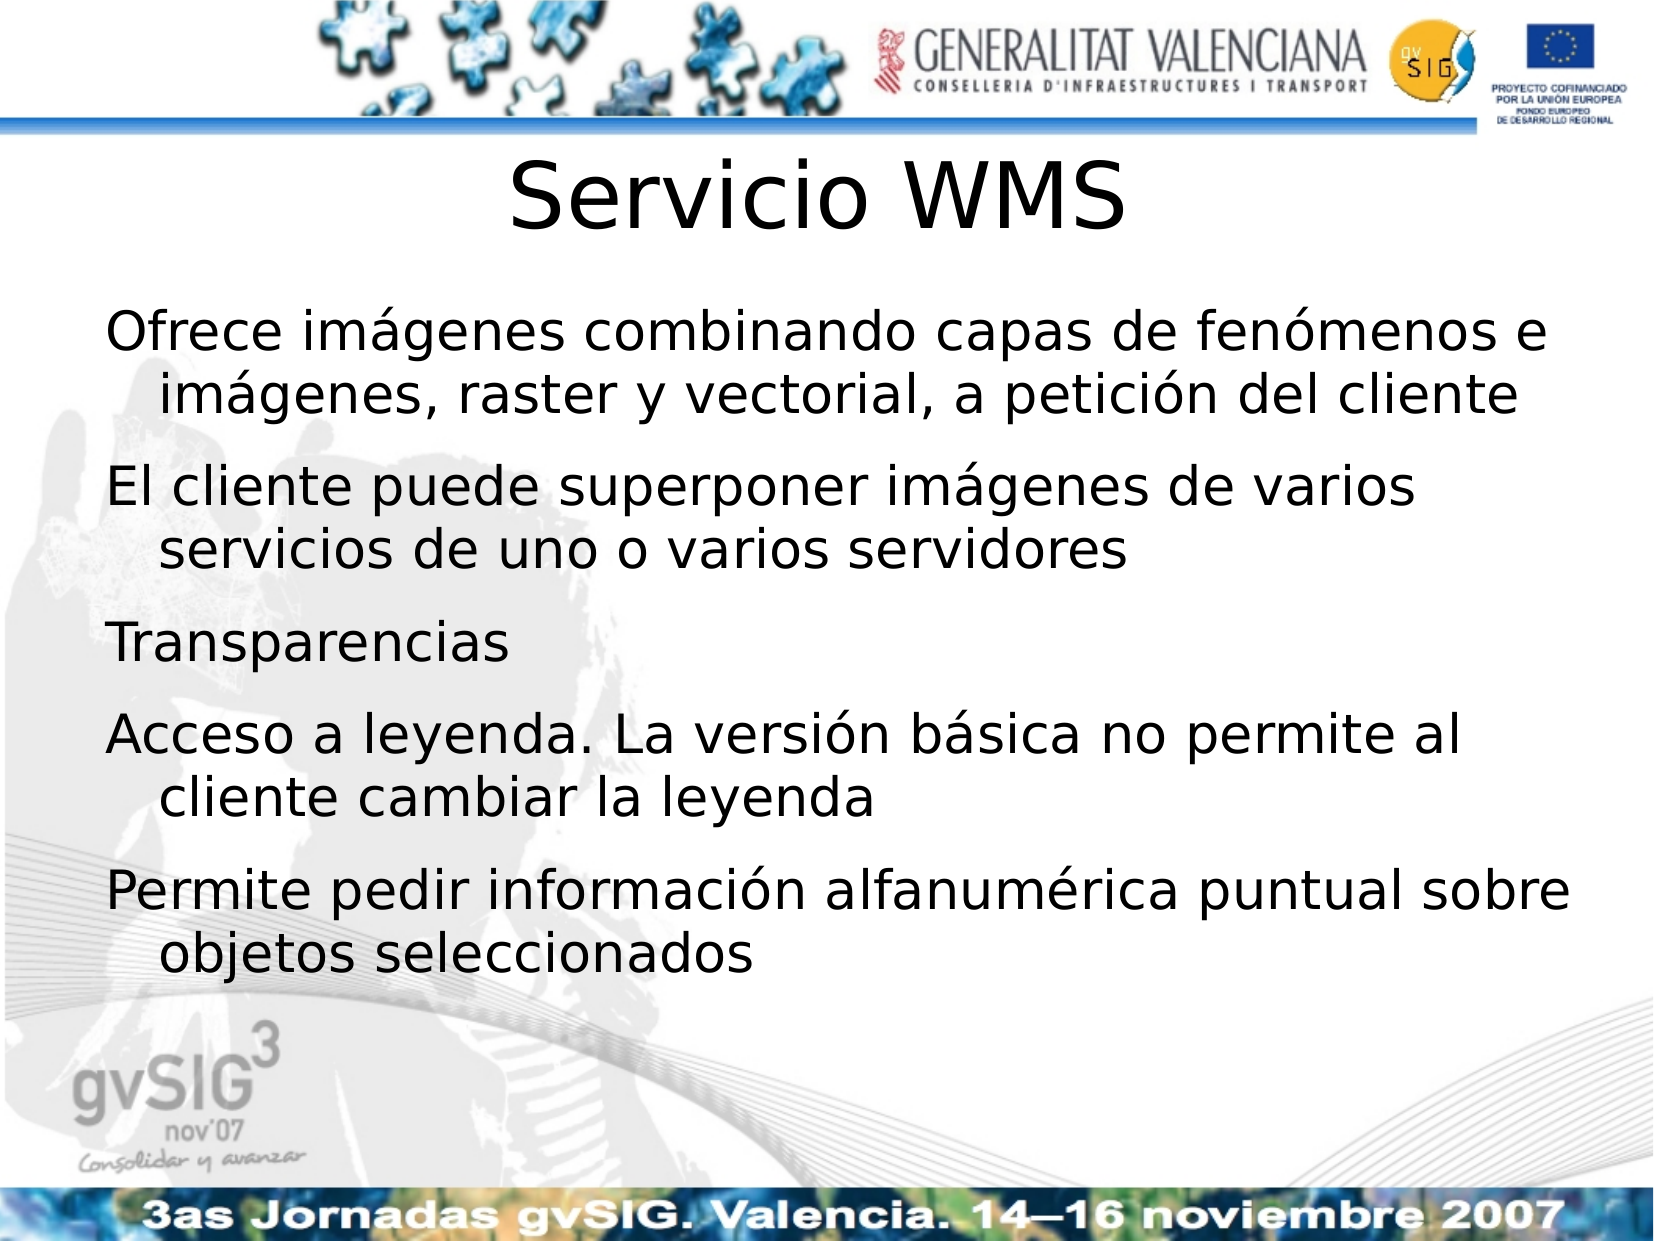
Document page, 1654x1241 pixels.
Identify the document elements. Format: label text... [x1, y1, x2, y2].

title Servicio WMS [75, 92, 1563, 301]
picture [0, 0, 1654, 1241]
list Ofrece imágenes combinando capas de fenómenos e imágenes, raster y vectorial, a petición del cliente El cliente puede superponer imágenes de varios servicios de uno o varios servidores Transparencias Acceso a leyenda. La versión básica no permite al cliente cambiar la leyenda Permite pedir información alfanumérica puntual sobre objetos seleccionados [87, 300, 1576, 1119]
